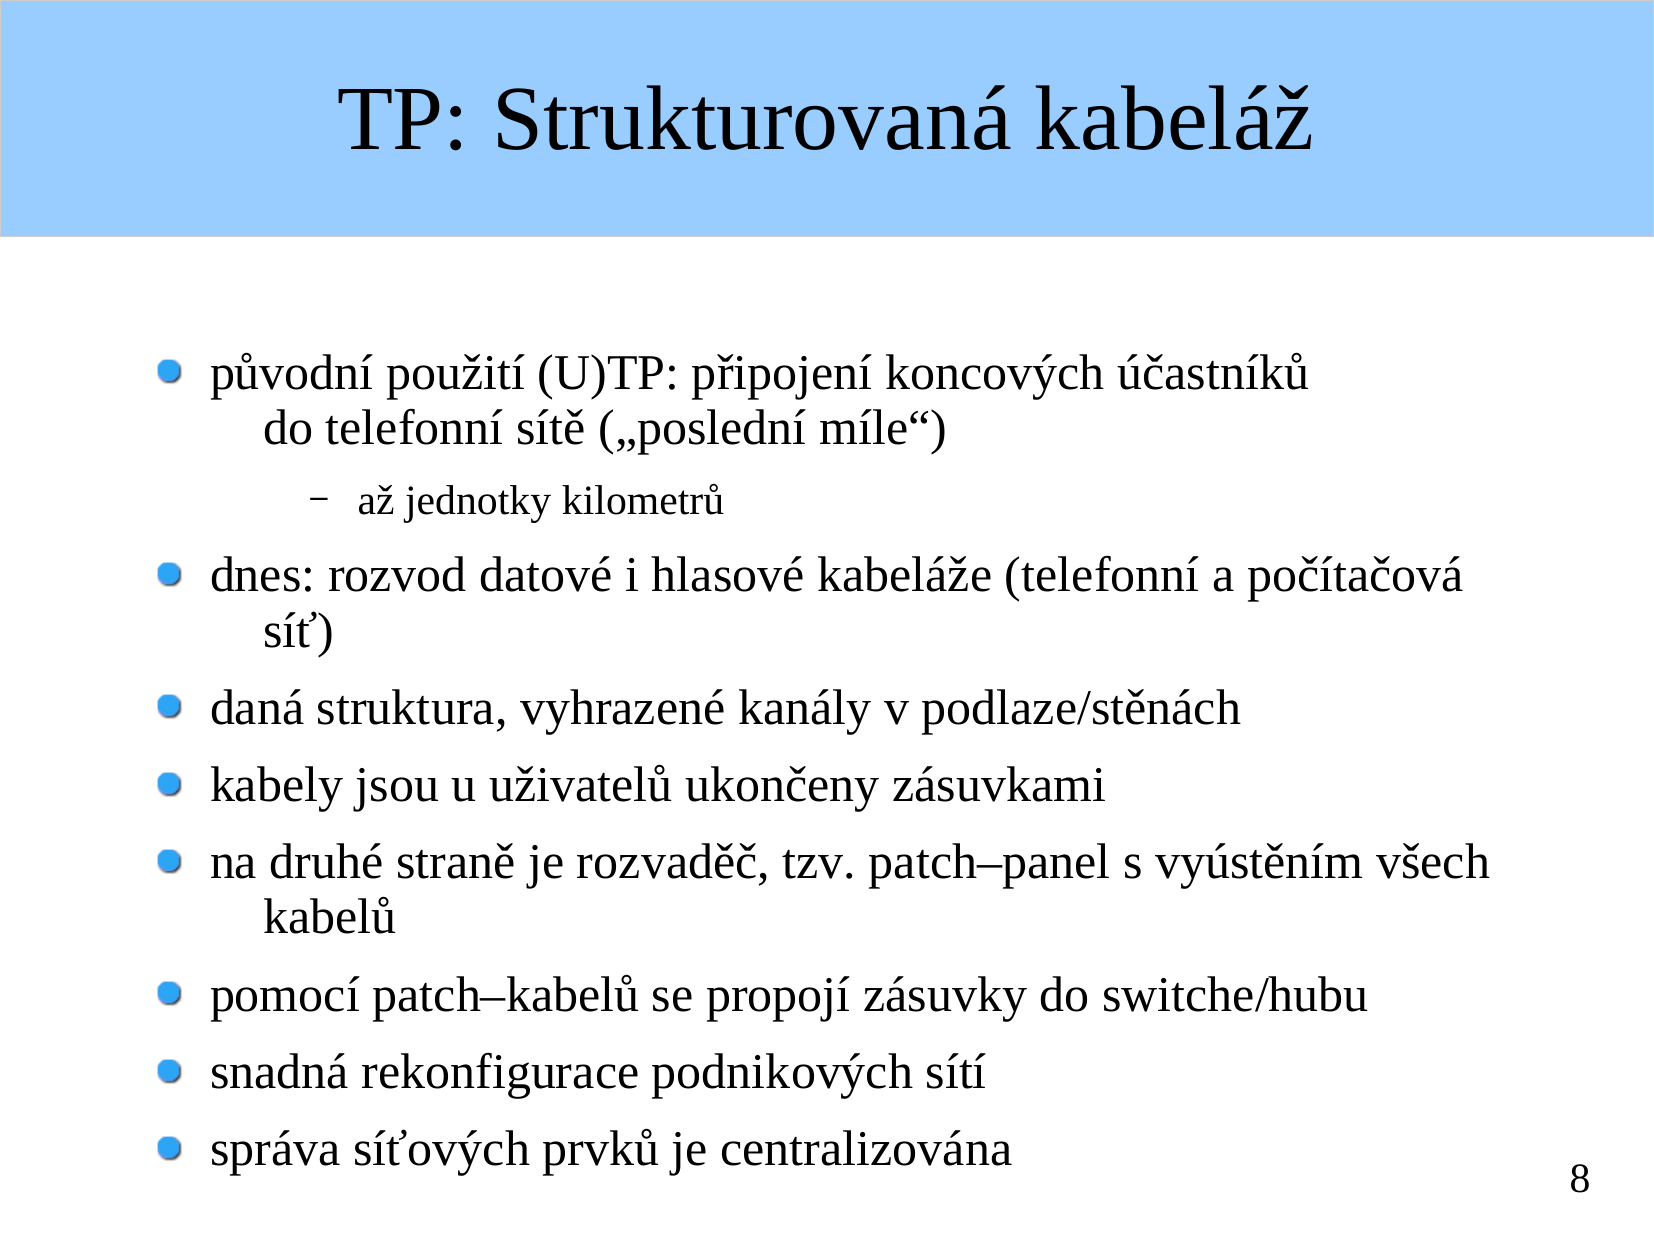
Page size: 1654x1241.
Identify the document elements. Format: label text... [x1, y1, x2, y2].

list původní použití (U)TP: připojení koncových účastníků do telefonní sítě („poslední míle“) až jednotky kilometrů dnes: rozvod datové i hlasové kabeláže (telefonní a počítačová síť) daná struktura, vyhrazené kanály v podlaze/stěnách kabely jsou u uživatelů ukončeny zásuvkami na druhé straně je rozvaděč, tzv. patch–panel s vyústěním všech kabelů pomocí patch–kabelů se propojí zásuvky do switche/hubu snadná rekonfigurace podnikových sítí správa síťových prvků je centralizována [121, 344, 1534, 1178]
title TP: Strukturovaná kabeláž [0, 0, 1654, 237]
